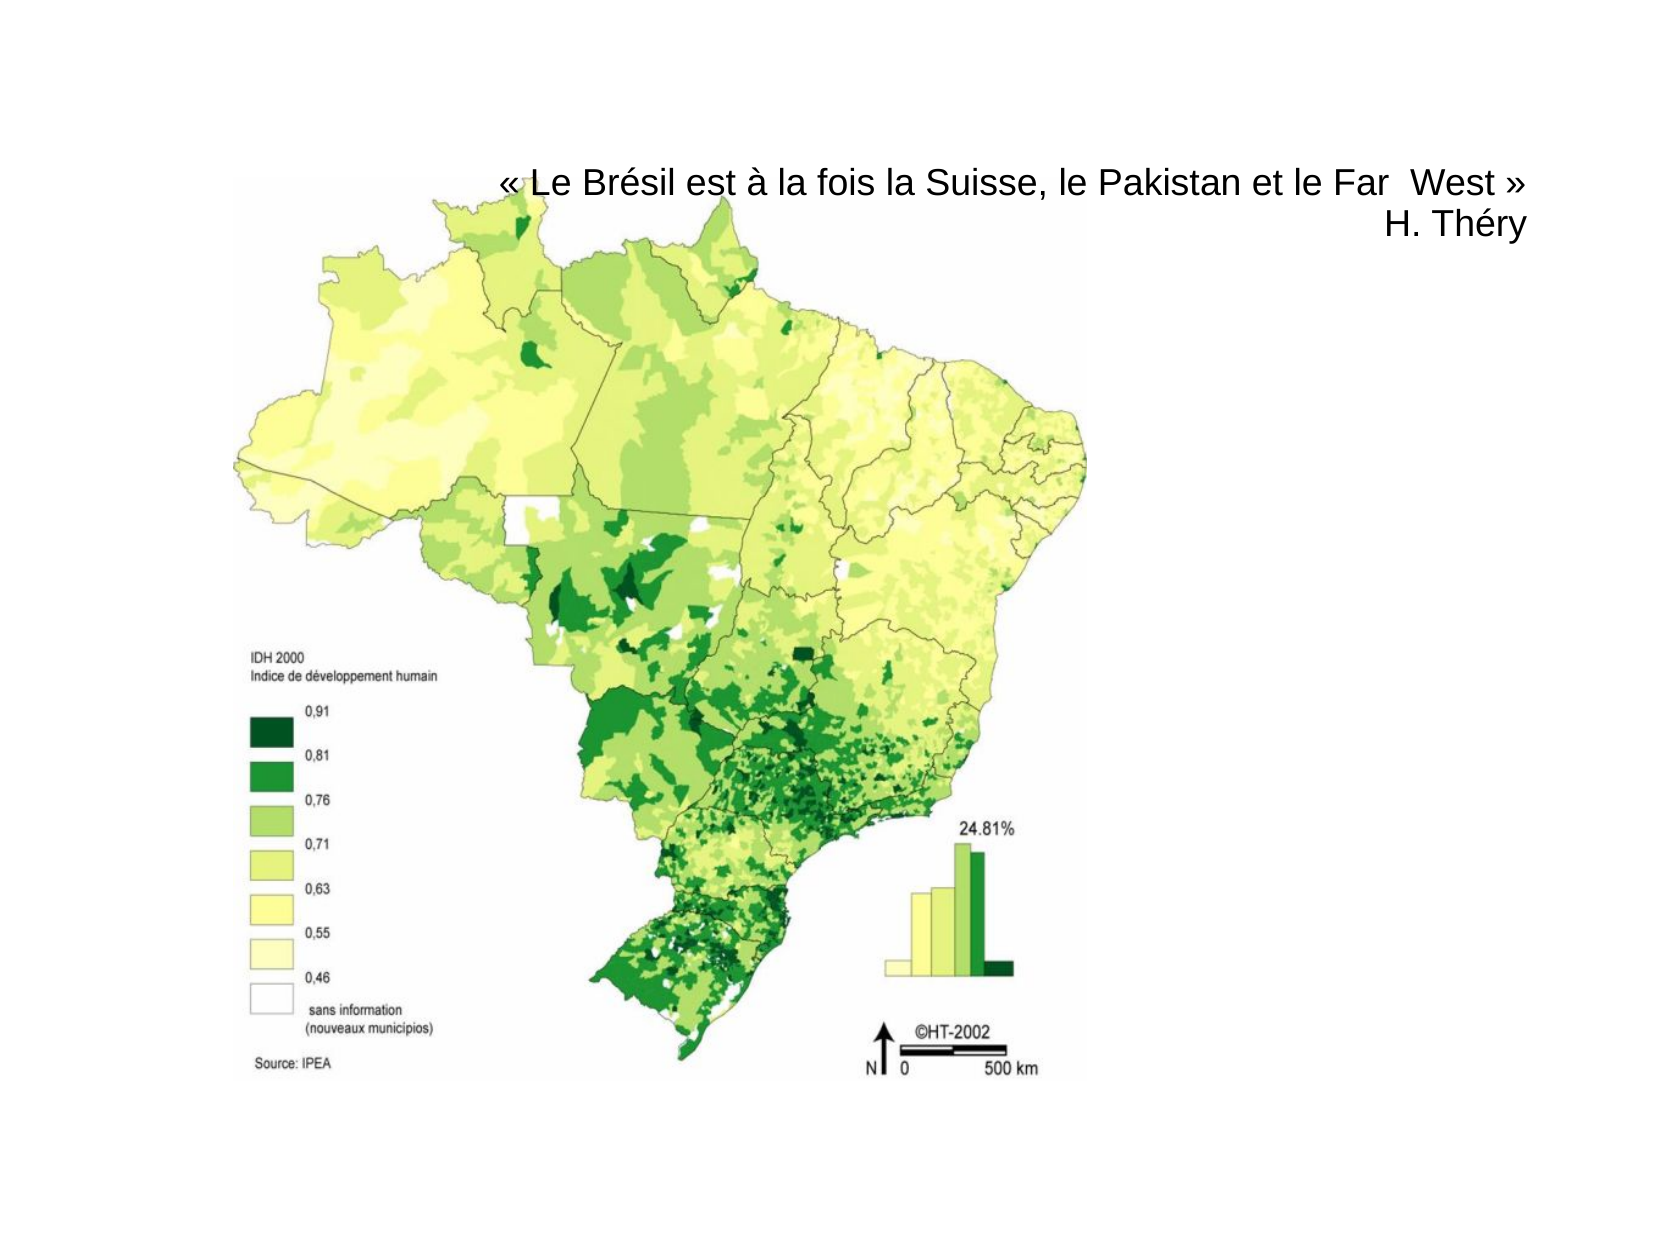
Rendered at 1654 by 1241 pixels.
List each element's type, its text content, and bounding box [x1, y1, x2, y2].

text_box « Le Brésil est à la fois la Suisse, le Pakistan et le Far West » H. Théry [484, 153, 1542, 253]
picture [233, 177, 1087, 1081]
